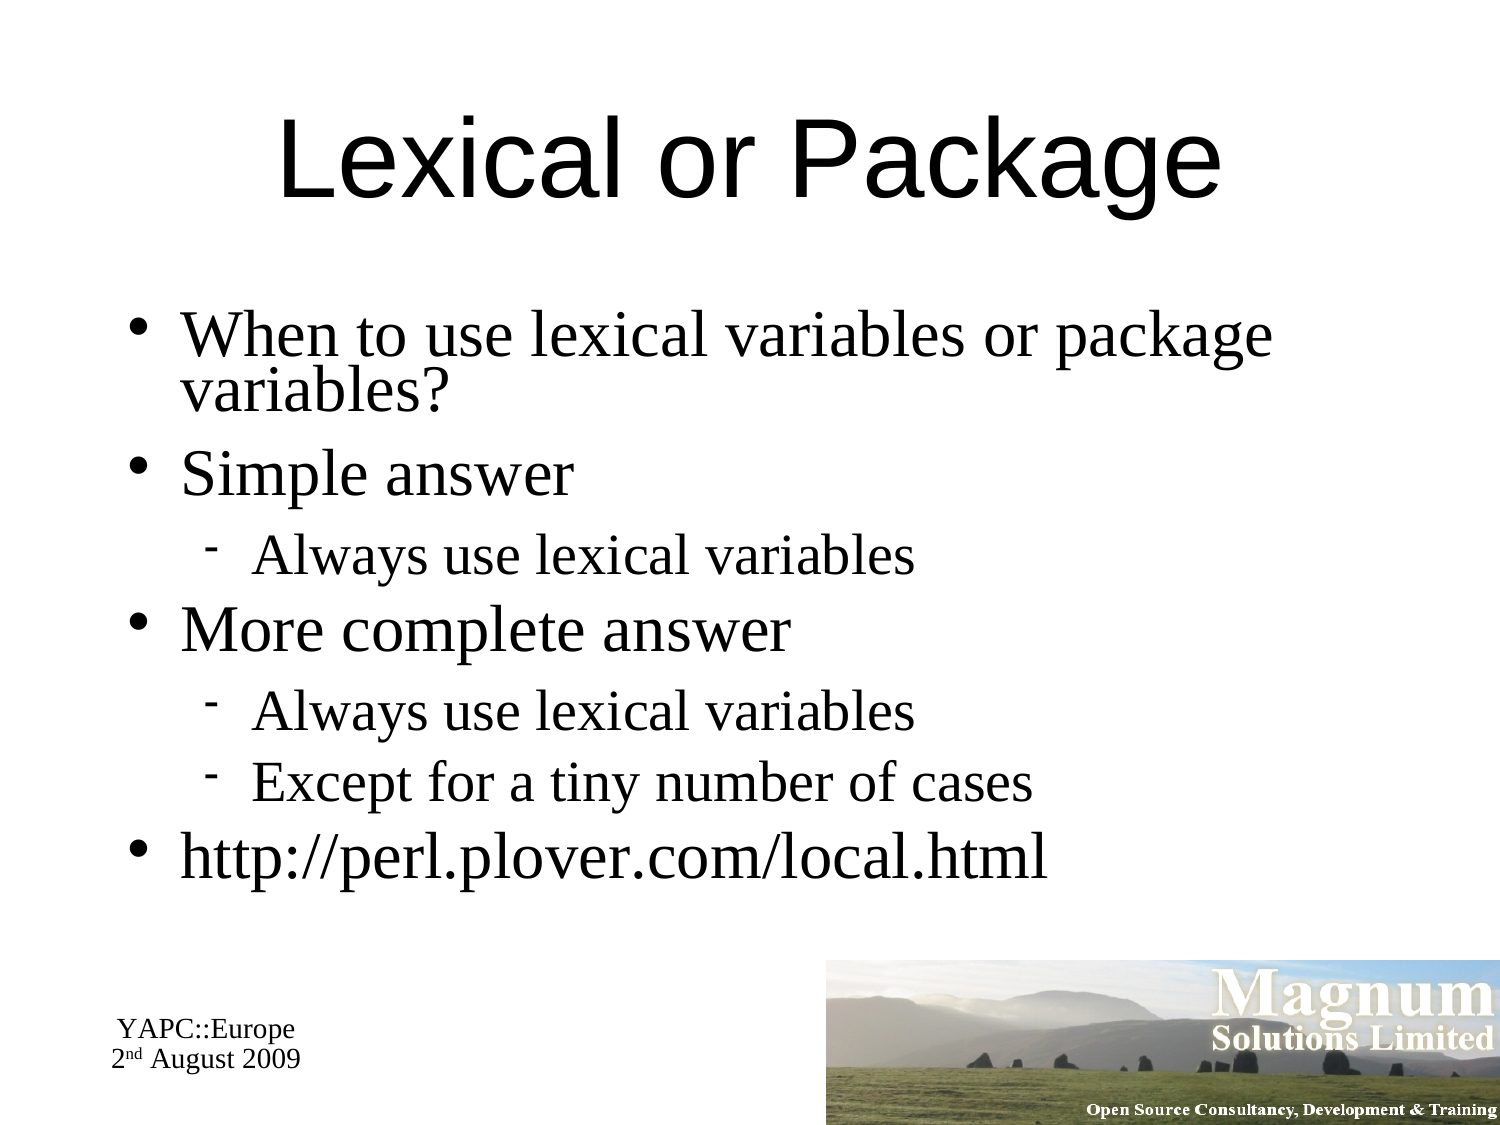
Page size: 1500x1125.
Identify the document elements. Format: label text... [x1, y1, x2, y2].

title Lexical or Package [110, 26, 1391, 288]
list When to use lexical variables or package variables? Simple answer Always use lexical variables More complete answer Always use lexical variables Except for a tiny number of cases http://perl.plover.com/local.html [110, 312, 1391, 1006]
picture [826, 960, 1500, 1125]
